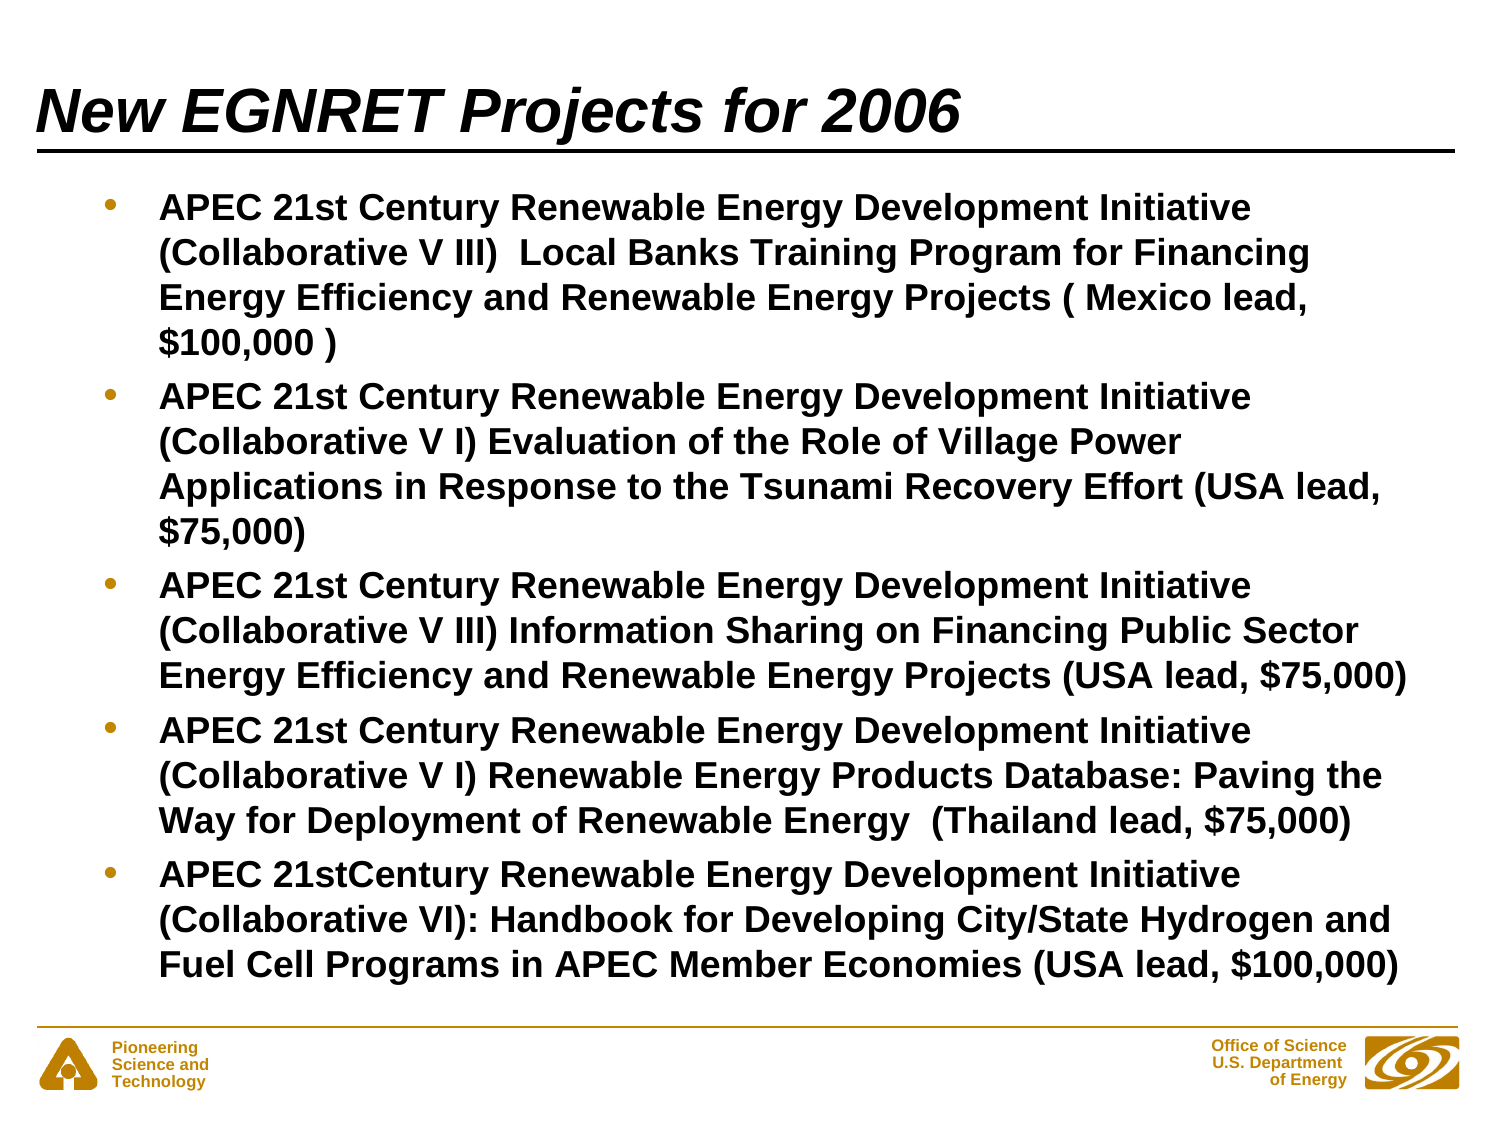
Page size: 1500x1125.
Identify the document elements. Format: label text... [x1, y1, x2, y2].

picture [1362, 1032, 1463, 1093]
list APEC 21st Century Renewable Energy Development Initiative (Collaborative V III) Local Banks Training Program for Financing Energy Efficiency and Renewable Energy Projects ( Mexico lead, $100,000 ) APEC 21st Century Renewable Energy Development Initiative (Collaborative V I) Evaluation of the Role of Village Power Applications in Response to the Tsunami Recovery Effort (USA lead, $75,000) APEC 21st Century Renewable Energy Development Initiative (Collaborative V III) Information Sharing on Financing Public Sector Energy Efficiency and Renewable Energy Projects (USA lead, $75,000) APEC 21st Century Renewable Energy Development Initiative (Collaborative V I) Renewable Energy Products Database: Paving the Way for Deployment of Renewable Energy (Thailand lead, $75,000) APEC 21stCentury Renewable Energy Development Initiative (Collaborative VI): Handbook for Developing City/State Hydrogen and Fuel Cell Programs in APEC Member Economies (USA lead, $100,000) [87, 174, 1432, 1055]
picture [35, 1034, 101, 1094]
title New EGNRET Projects for 2006 [21, 78, 1459, 154]
